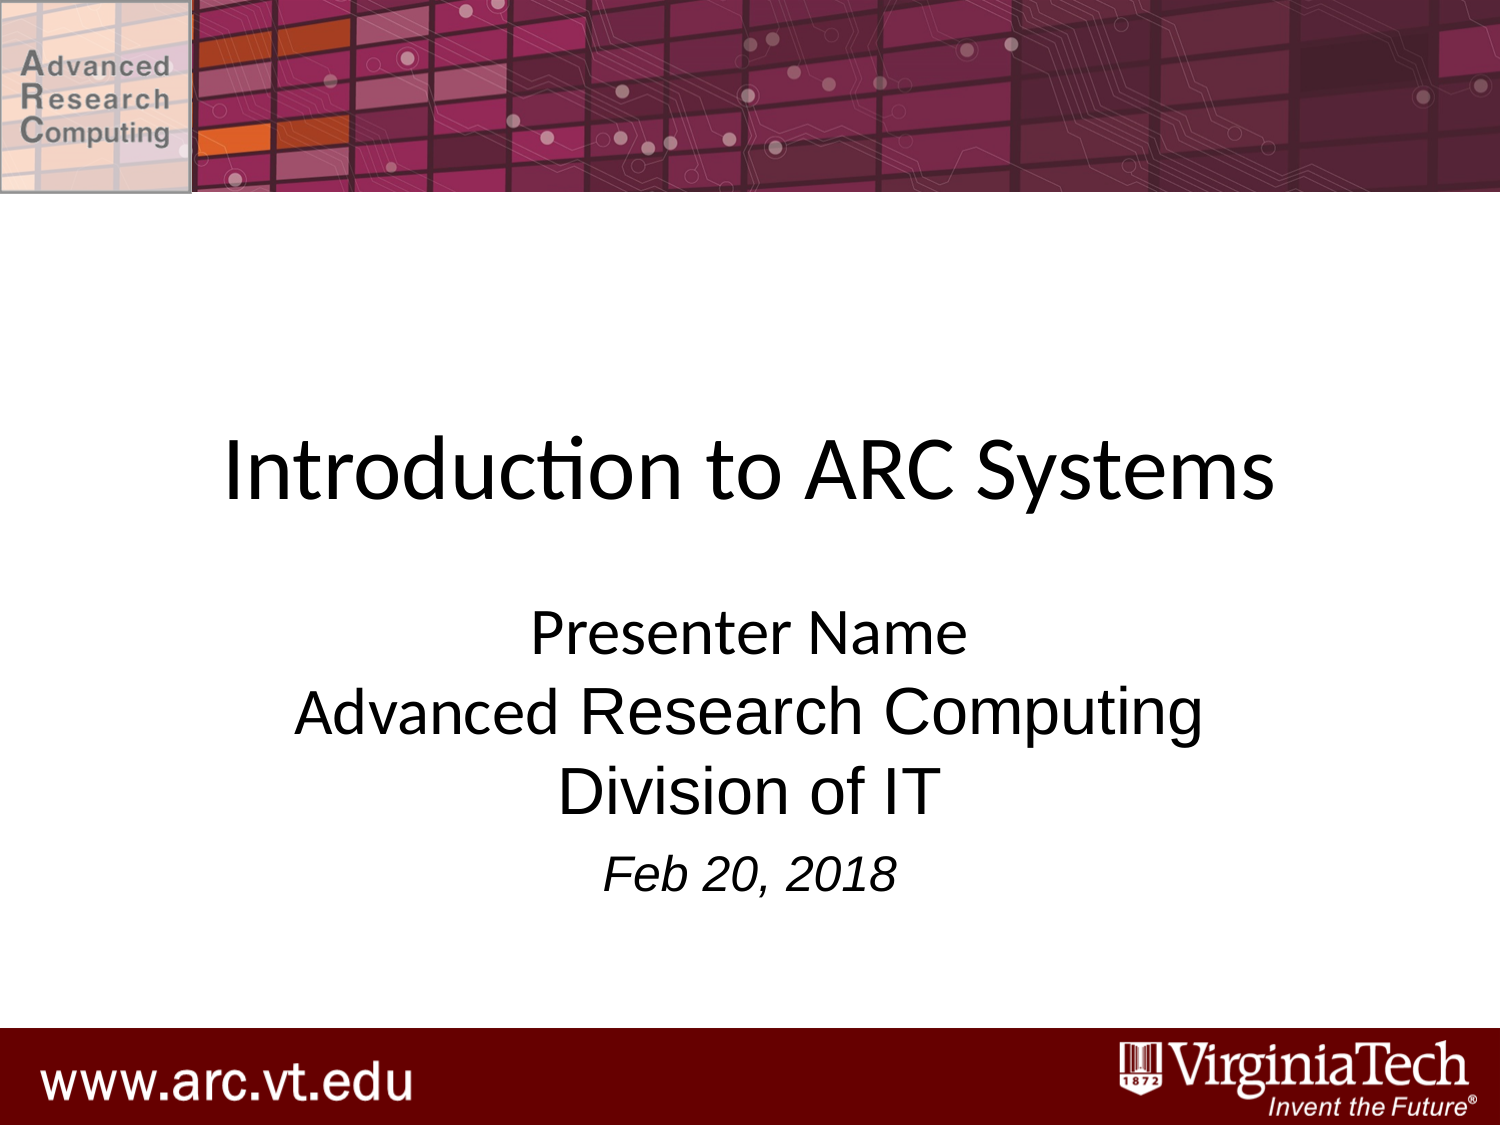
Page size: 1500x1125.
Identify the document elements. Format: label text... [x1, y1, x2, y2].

title Introduction to ARC Systems [112, 349, 1388, 591]
picture [0, 1024, 1500, 1125]
picture [0, 0, 1500, 194]
subtitle Presenter Name Advanced Research Computing Division of IT Feb 20, 2018 [225, 572, 1275, 925]
